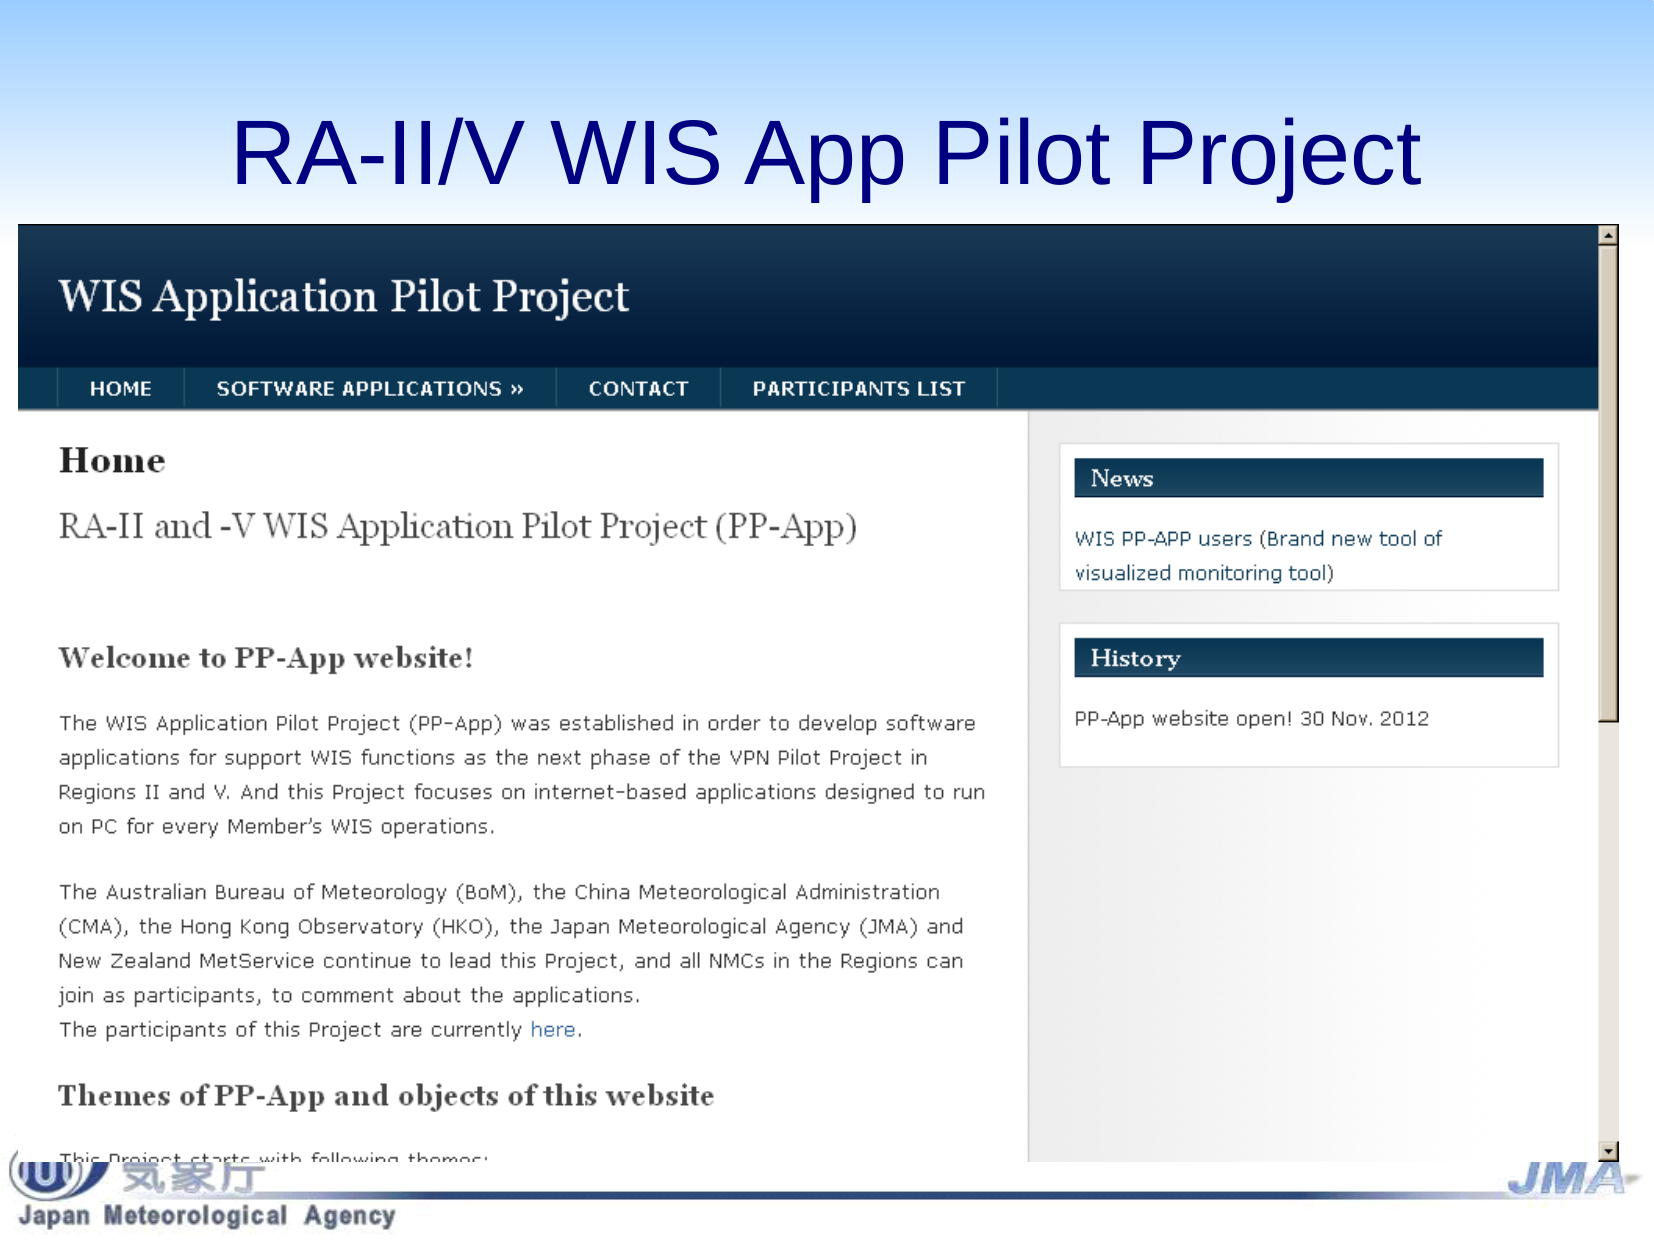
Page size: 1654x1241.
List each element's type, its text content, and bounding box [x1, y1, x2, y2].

picture [1, 224, 1654, 1241]
title RA-II/V WIS App Pilot Project [82, 49, 1571, 224]
